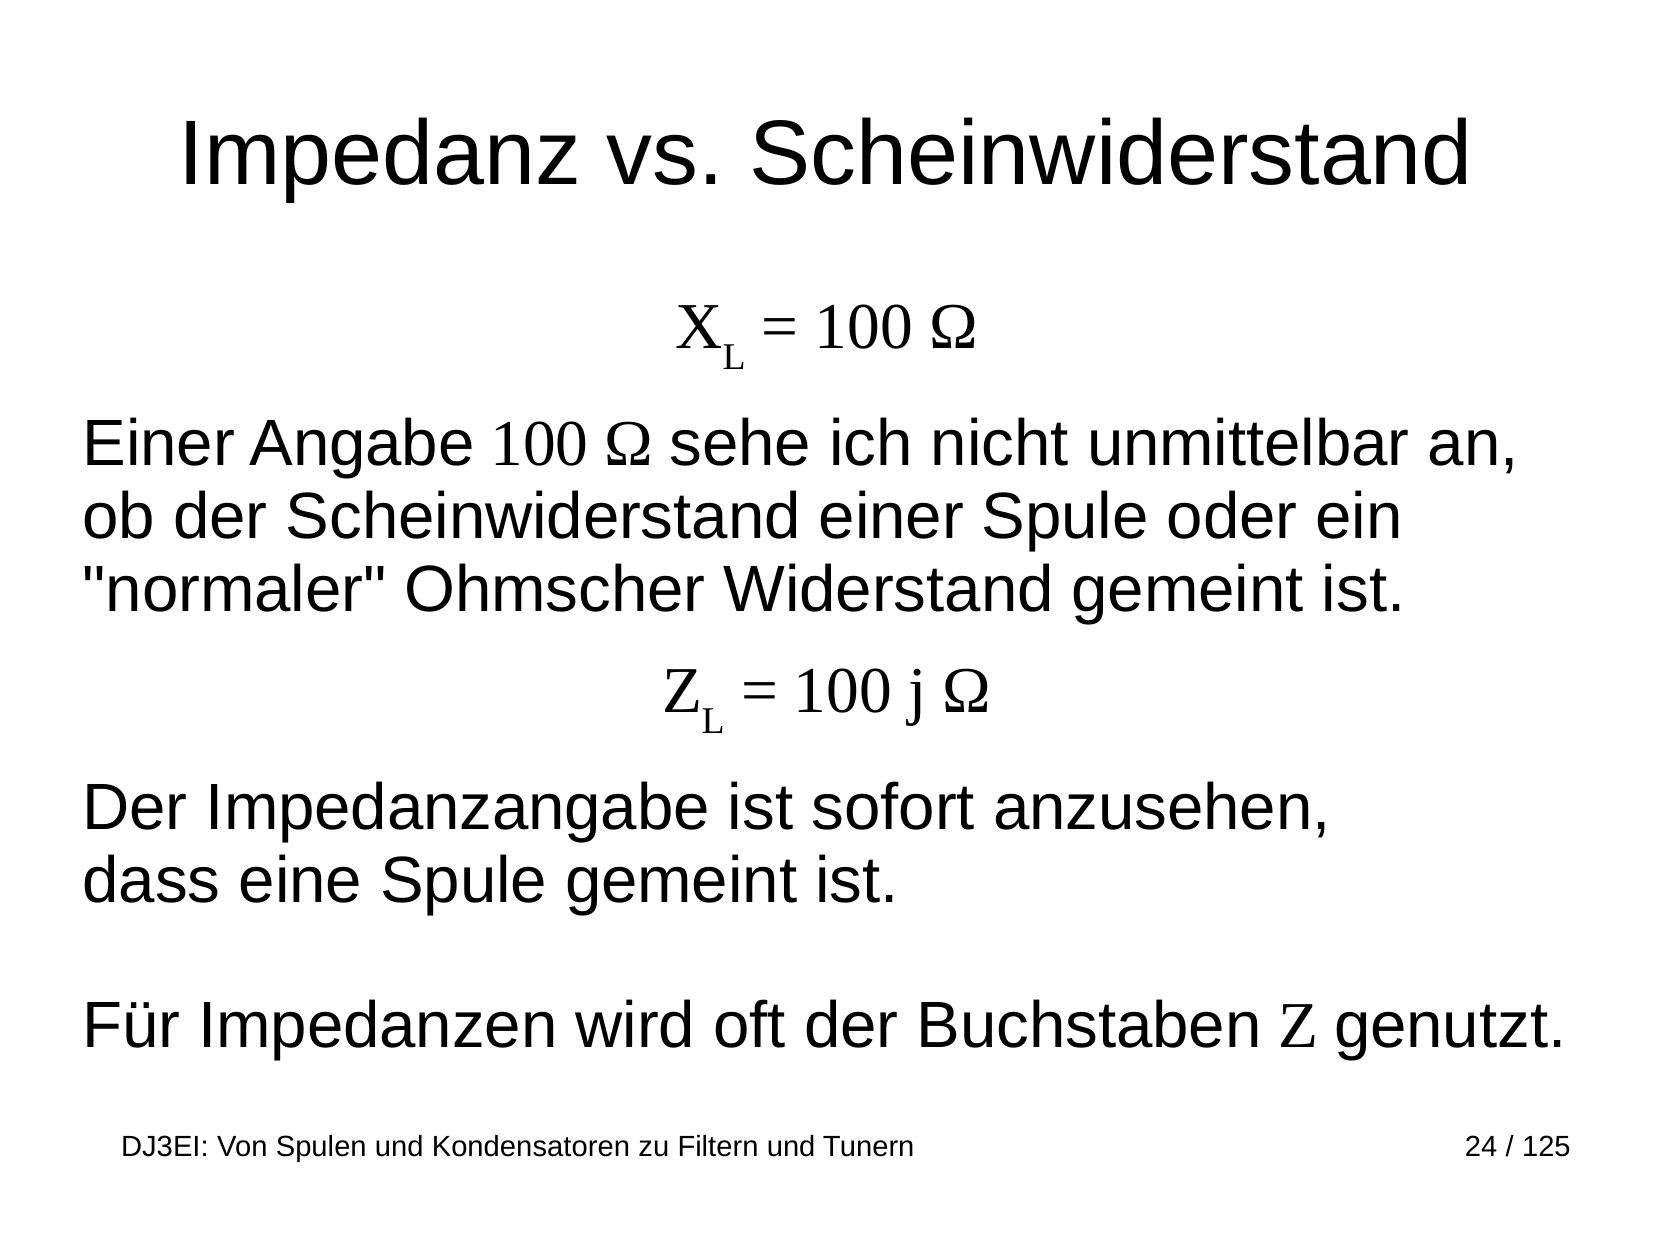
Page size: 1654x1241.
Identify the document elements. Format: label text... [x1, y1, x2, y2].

title Impedanz vs. Scheinwiderstand [82, 49, 1571, 257]
list XL = 100 Ω Einer Angabe 100 Ω sehe ich nicht unmittelbar an, ob der Scheinwiderstand einer Spule oder ein "normaler" Ohmscher Widerstand gemeint ist. ZL = 100 j Ω Der Impedanzangabe ist sofort anzusehen, dass eine Spule gemeint ist. Für Impedanzen wird oft der Buchstaben Z genutzt. [82, 290, 1571, 1123]
